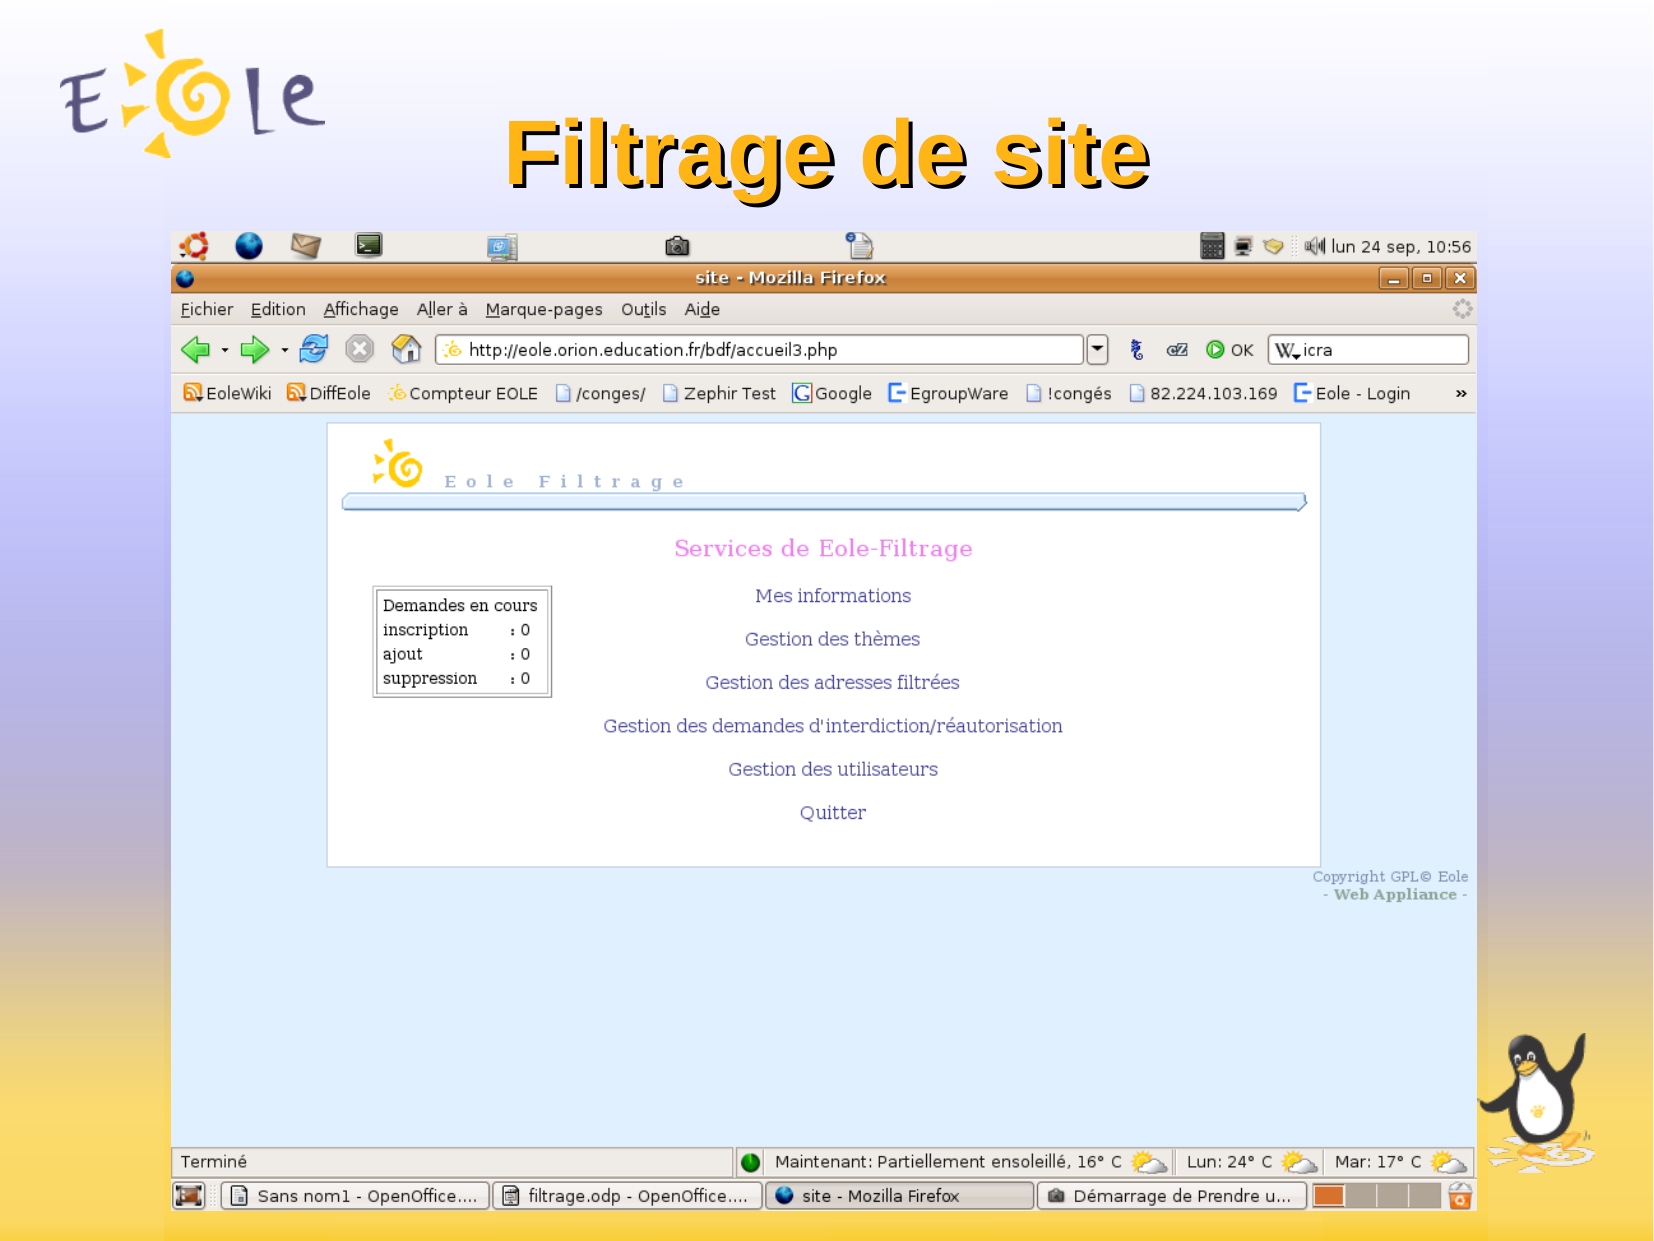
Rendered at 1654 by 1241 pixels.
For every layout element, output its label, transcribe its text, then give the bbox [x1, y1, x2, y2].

title Filtrage de site [82, 49, 1571, 257]
picture [0, 0, 1654, 1241]
